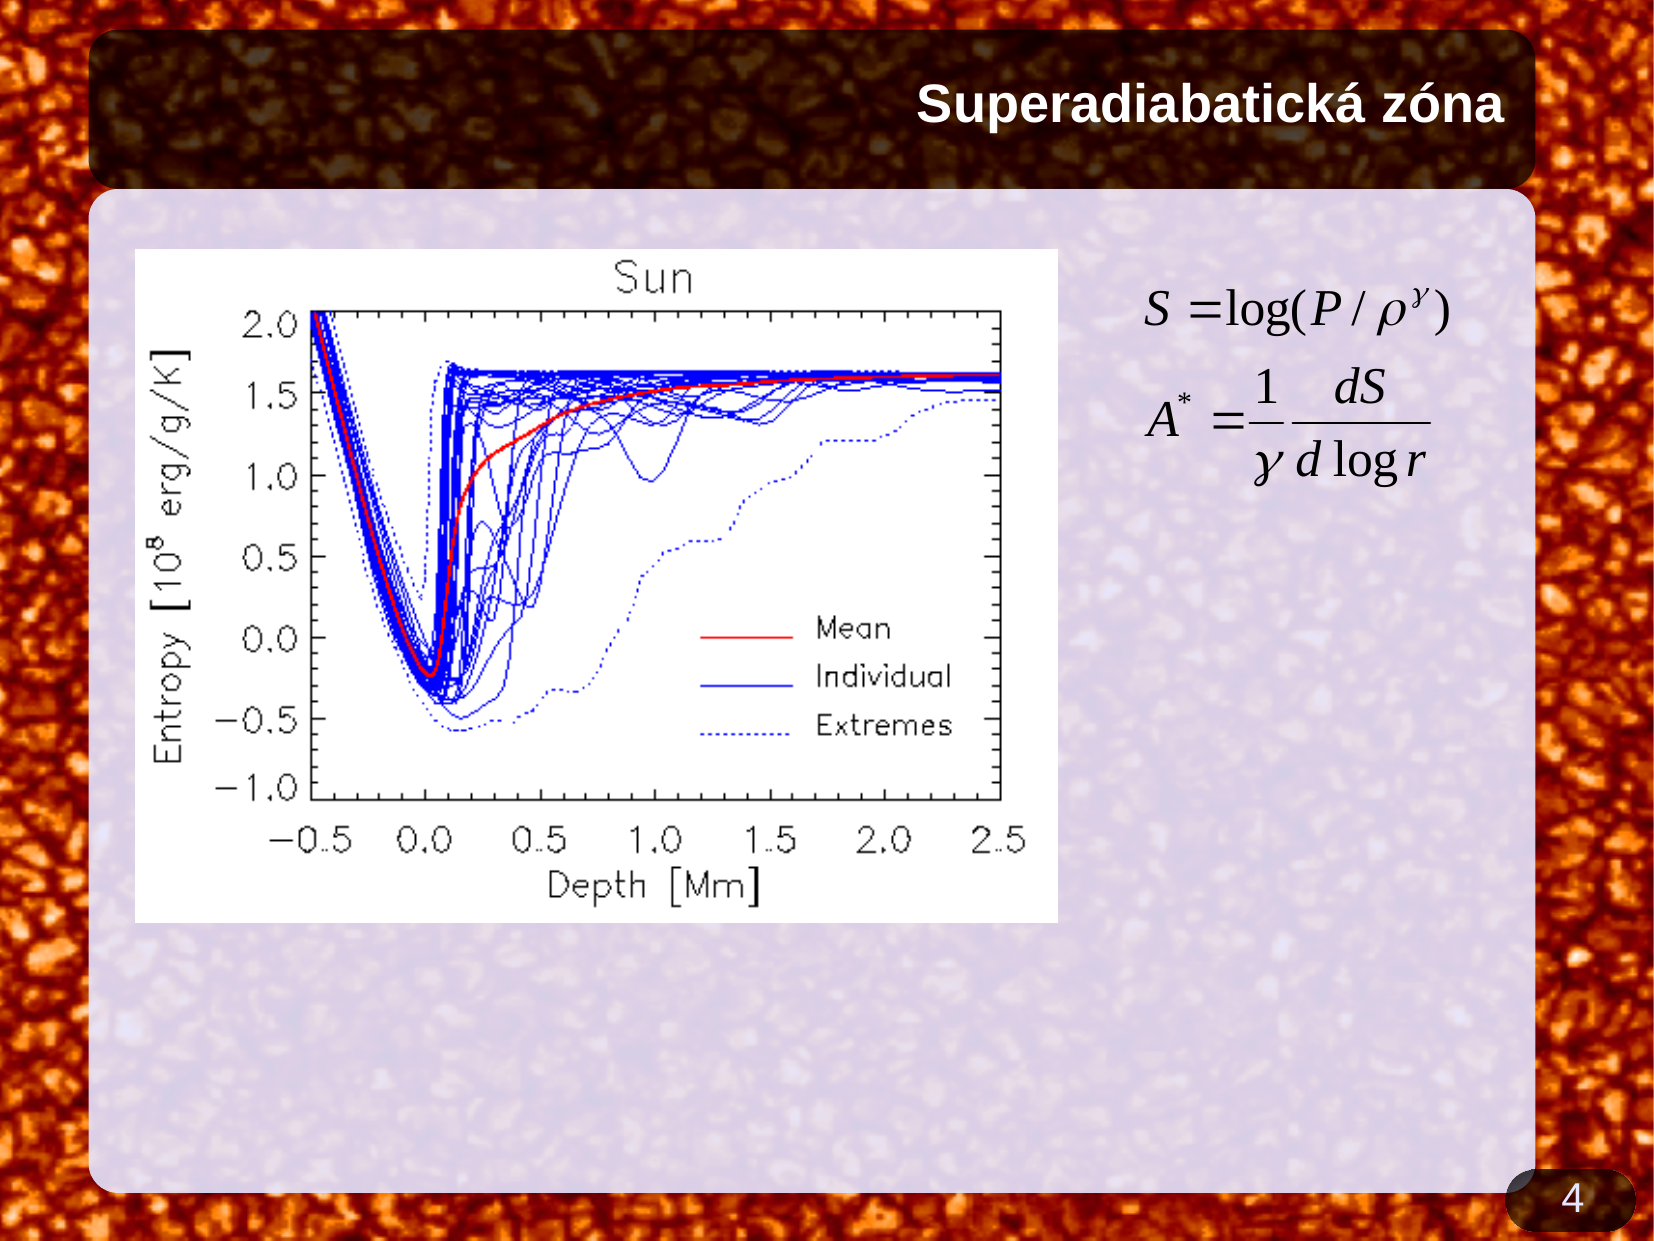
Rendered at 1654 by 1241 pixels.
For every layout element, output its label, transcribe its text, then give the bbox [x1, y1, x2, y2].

title Superadiabatická zóna [118, 59, 1506, 148]
chart [1133, 267, 1465, 500]
picture [0, 0, 1654, 1241]
